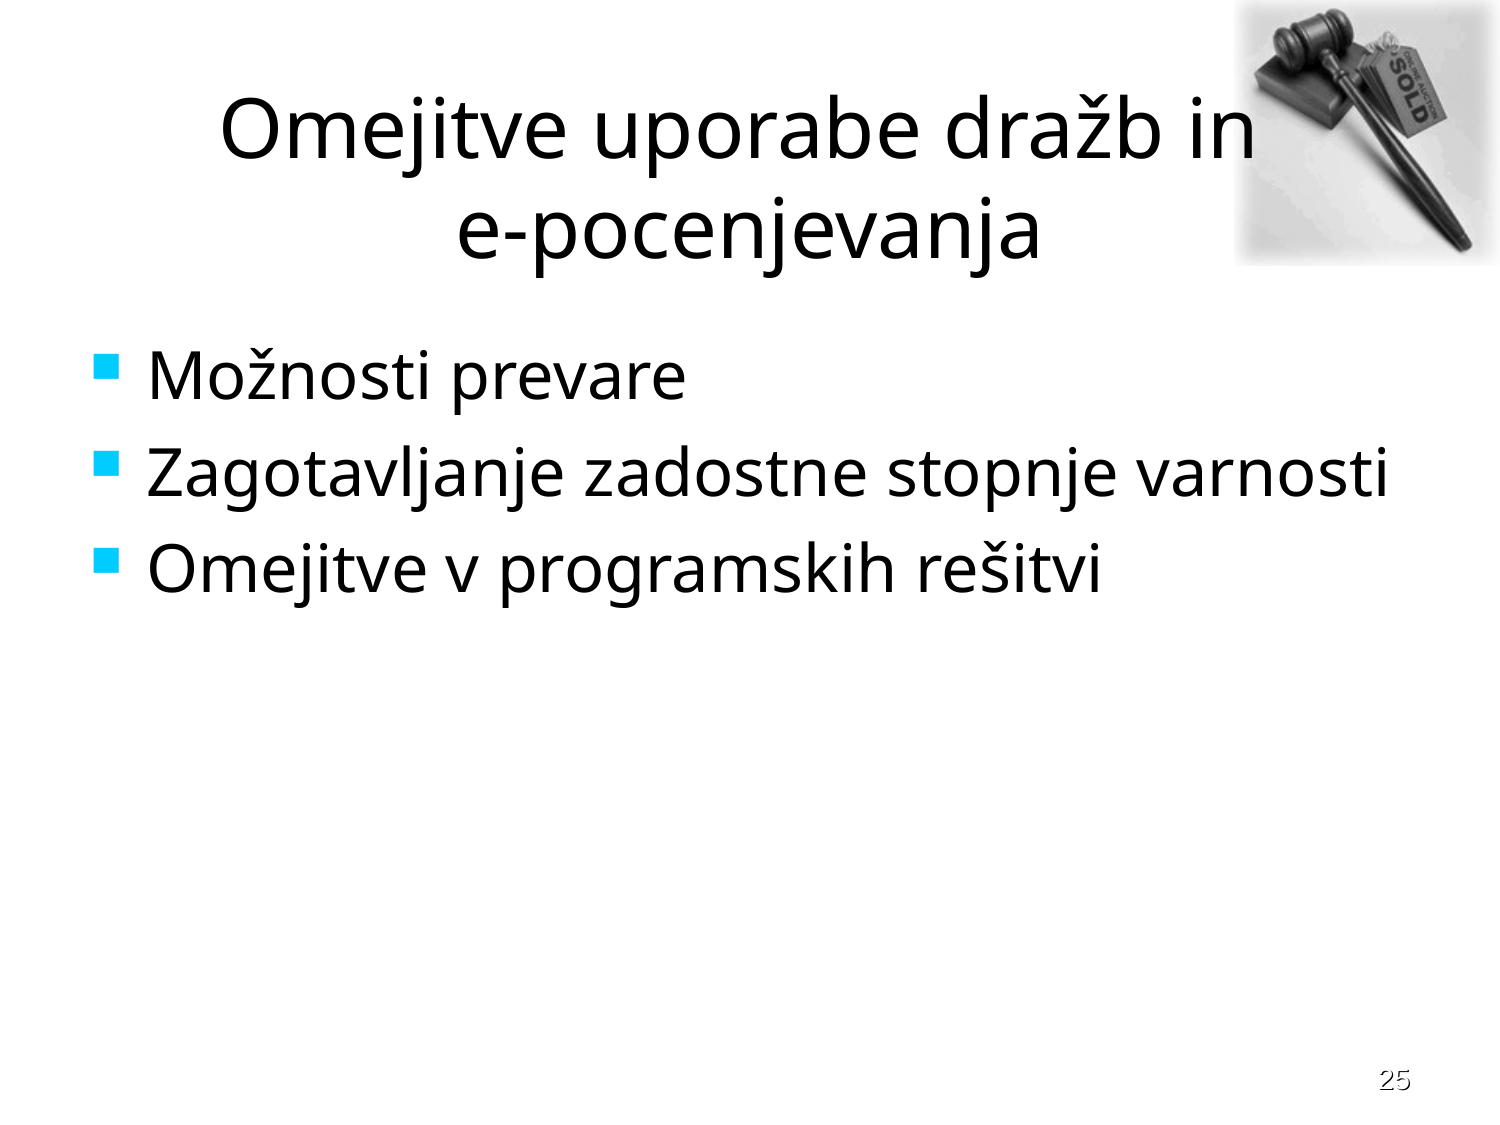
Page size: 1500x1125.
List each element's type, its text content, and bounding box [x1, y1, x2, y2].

list Možnosti prevare Zagotavljanje zadostne stopnje varnosti Omejitve v programskih rešitvi [75, 324, 1426, 1001]
text_box <number> [1074, 1024, 1426, 1103]
title Omejitve uporabe dražb in e-pocenjevanja [75, 62, 1426, 288]
picture [1234, 0, 1500, 266]
